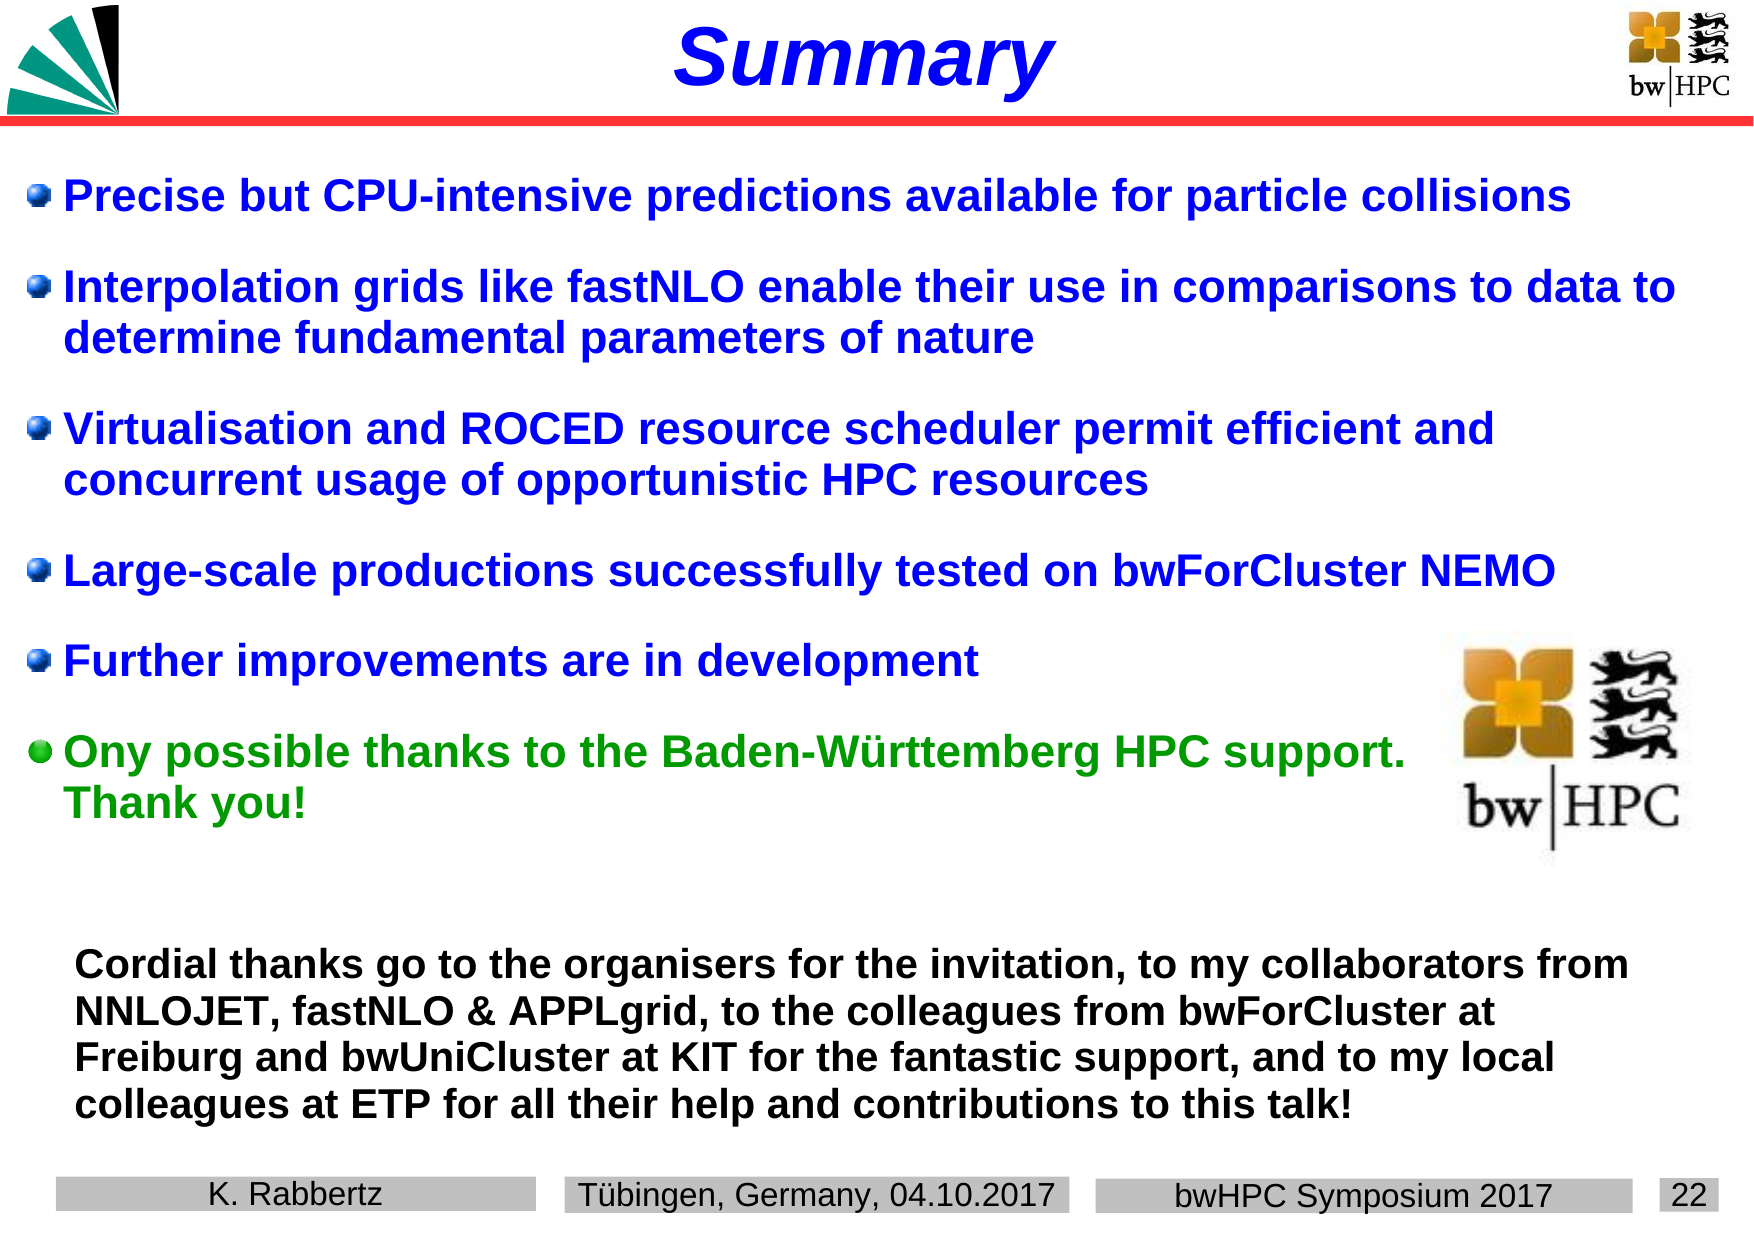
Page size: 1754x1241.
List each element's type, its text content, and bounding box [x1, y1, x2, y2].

list Precise but CPU-intensive predictions available for particle collisions Interpolation grids like fastNLO enable their use in comparisons to data to determine fundamental parameters of nature Virtualisation and ROCED resource scheduler permit efficient and concurrent usage of opportunistic HPC resources Large-scale productions successfully tested on bwForCluster NEMO Further improvements are in development Ony possible thanks to the Baden-Württemberg HPC support. Thank you! [27, 170, 1730, 868]
picture [1439, 631, 1704, 871]
title Summary [123, 0, 1606, 114]
text_box Cordial thanks go to the organisers for the invitation, to my collaborators from NNLOJET, fastNLO & APPLgrid, to the colleagues from bwForCluster at Freiburg and bwUniCluster at KIT for the fantastic support, and to my local colleagues at ETP for all their help and contributions to this talk! [62, 935, 1669, 1136]
picture [1617, 3, 1740, 115]
picture [7, 5, 119, 116]
